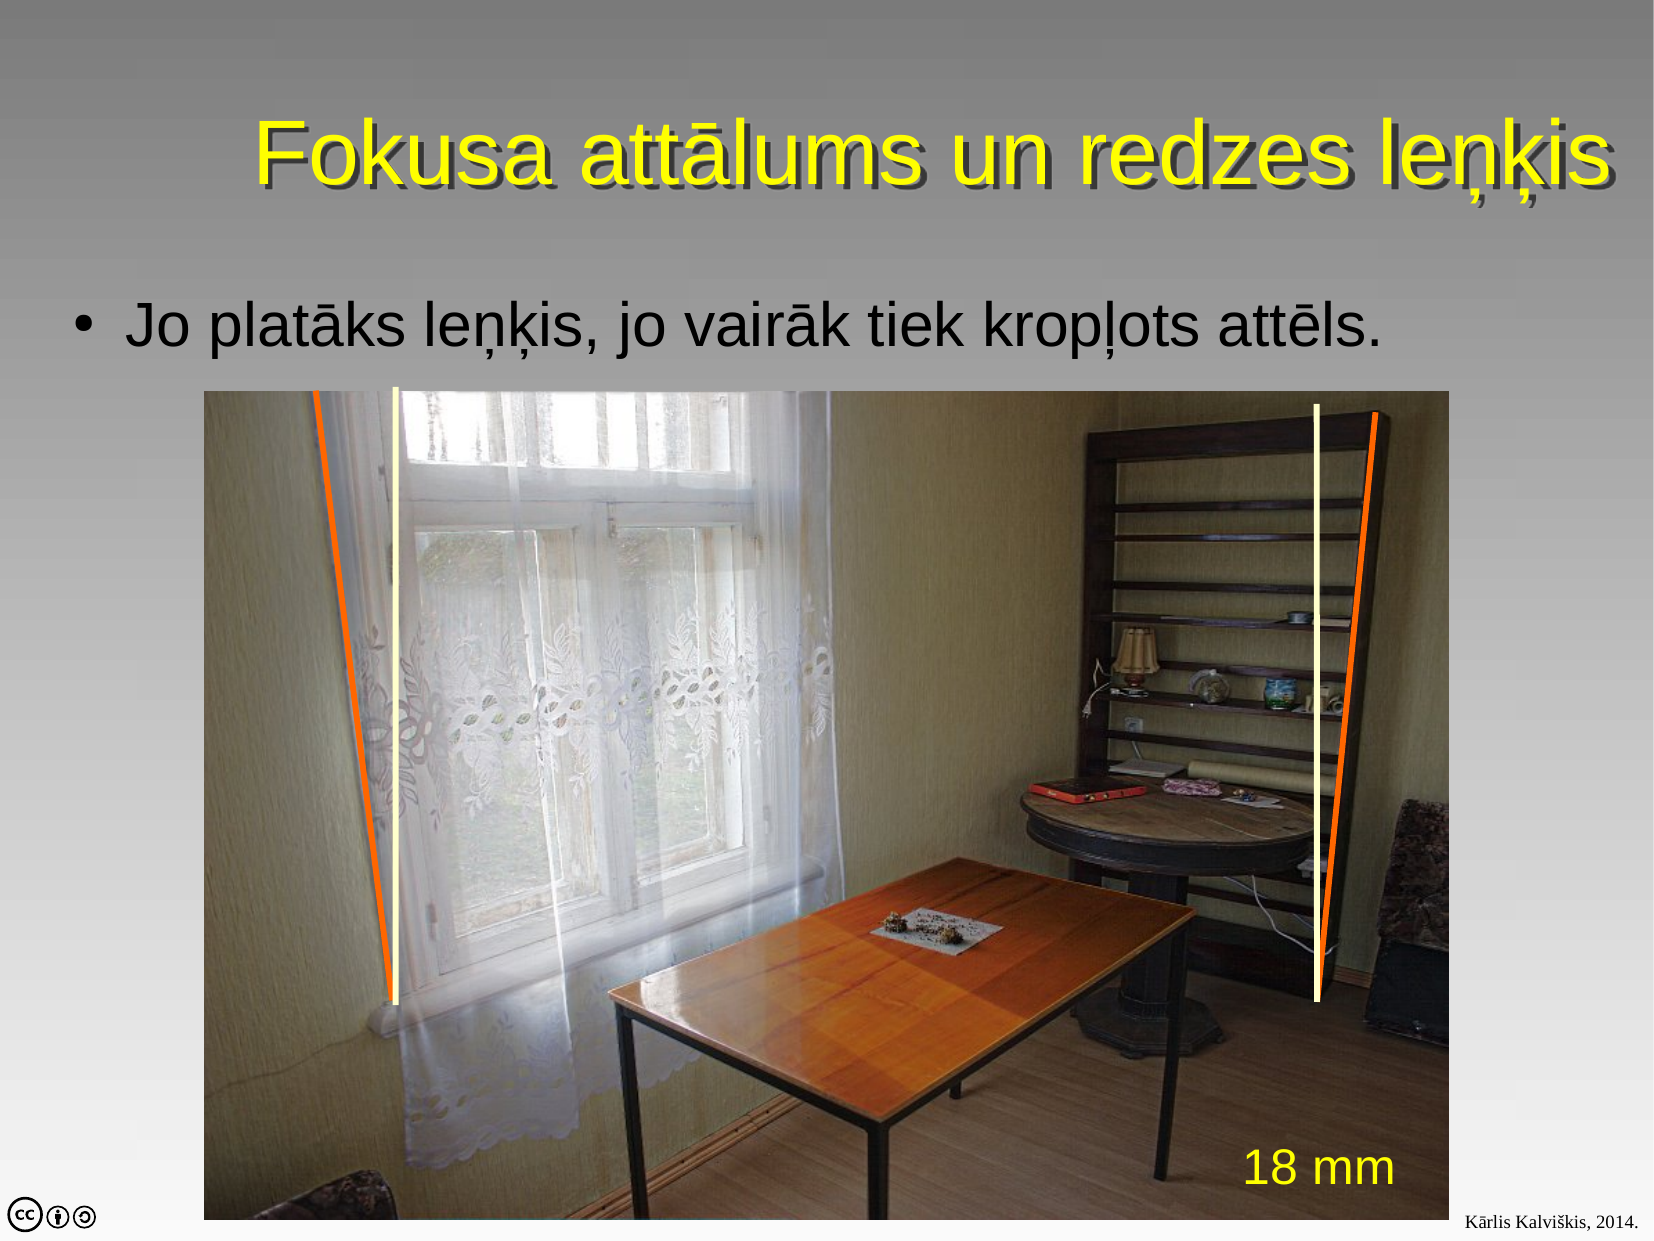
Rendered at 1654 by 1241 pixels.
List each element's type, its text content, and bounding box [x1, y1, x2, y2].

title Fokusa attālums un redzes leņķis [42, 49, 1615, 257]
list Jo platāks leņķis, jo vairāk tiek kropļots attēls. [37, 290, 1620, 1010]
picture [0, 0, 1654, 1241]
text_box 18 mm [1228, 1131, 1412, 1203]
